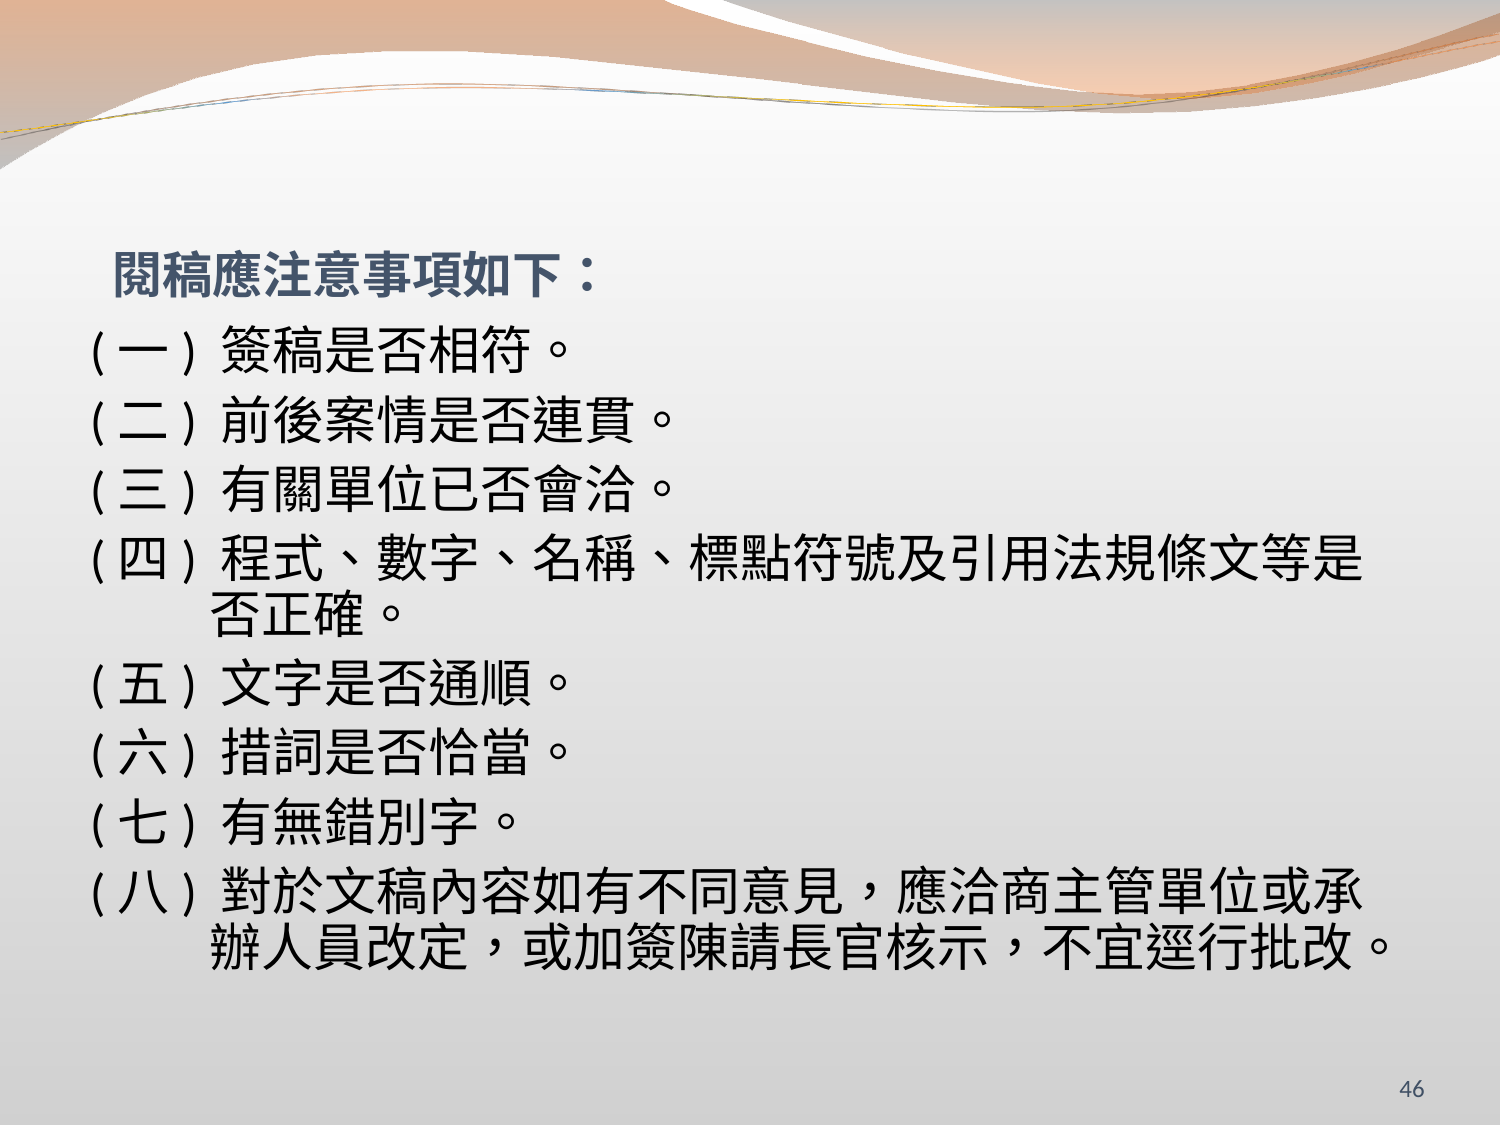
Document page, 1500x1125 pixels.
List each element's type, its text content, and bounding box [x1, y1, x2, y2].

picture [0, 33, 1500, 140]
title 閱稿應注意事項如下： [75, 115, 1426, 304]
text_box <編號> [1299, 1042, 1426, 1103]
list (一) 簽稿是否相符。 (二) 前後案情是否連貫。 (三) 有關單位已否會洽。 (四) 程式、數字、名稱、標點符號及引用法規條文等是 否正確。 (五) 文字是否通順。 (六) 措詞是否恰當。 (七) 有無錯別字。 (八) 對於文稿內容如有不同意見，應洽商主管單位或承 辦人員改定，或加簽陳請長官核示，不宜逕行批改。 [75, 317, 1426, 1038]
